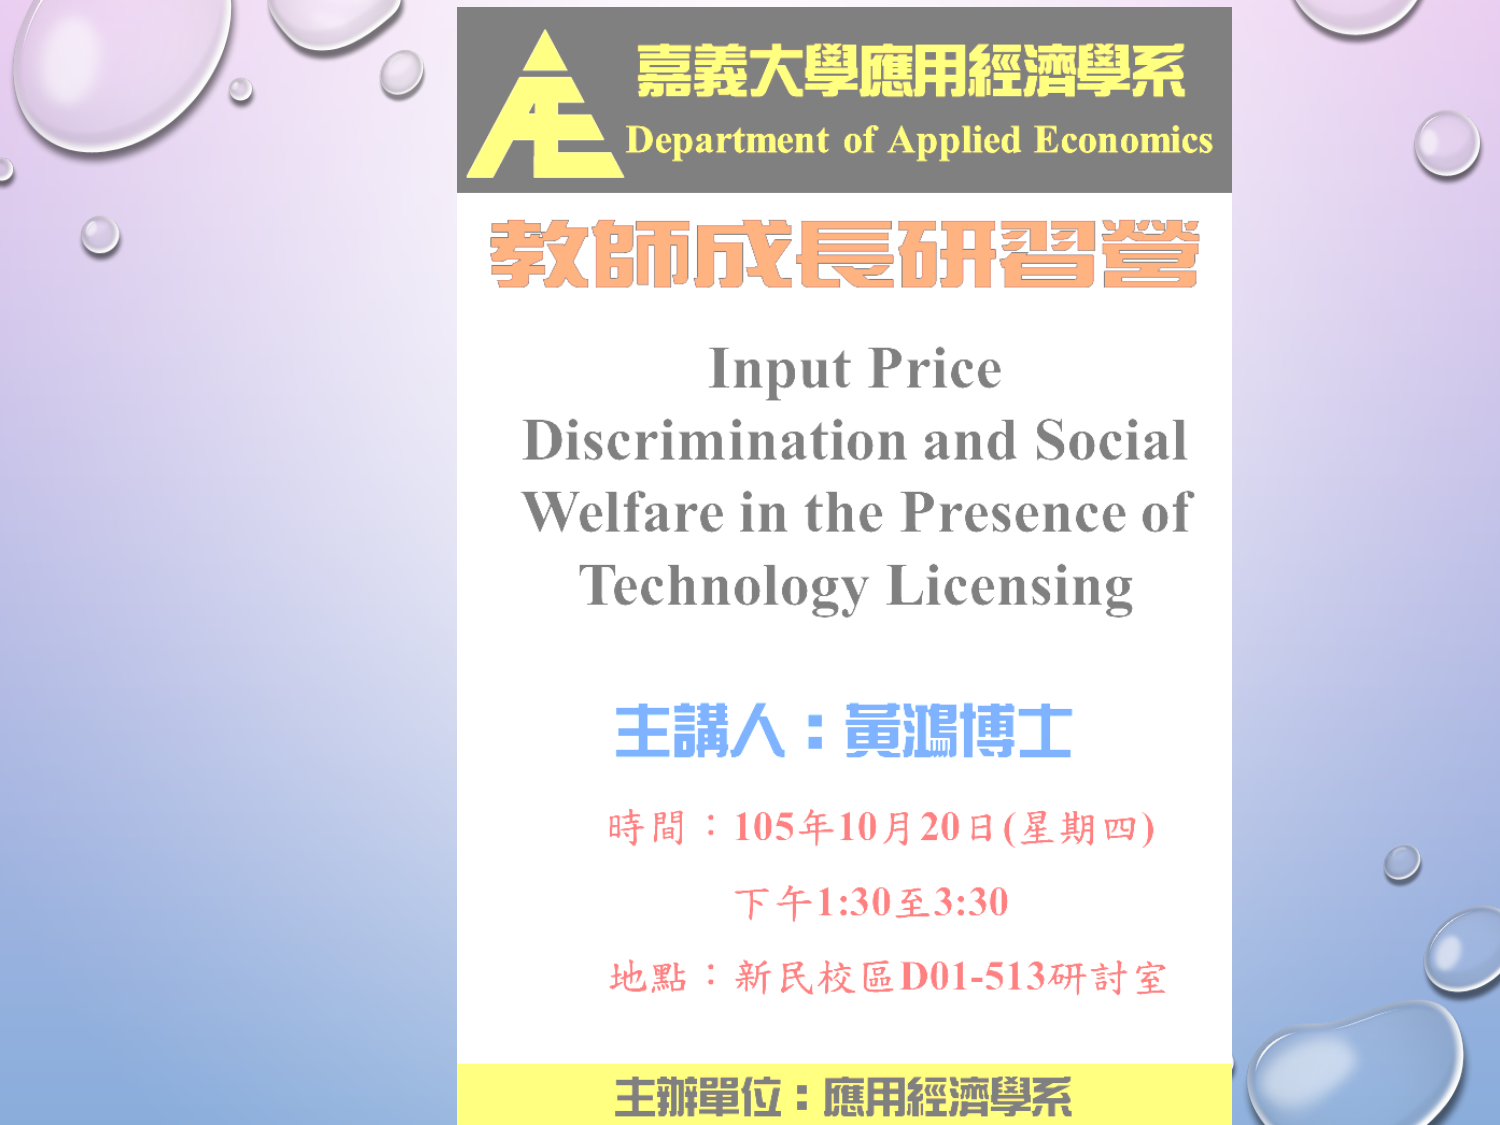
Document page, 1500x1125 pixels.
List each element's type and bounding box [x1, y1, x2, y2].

picture [457, 7, 1232, 1125]
